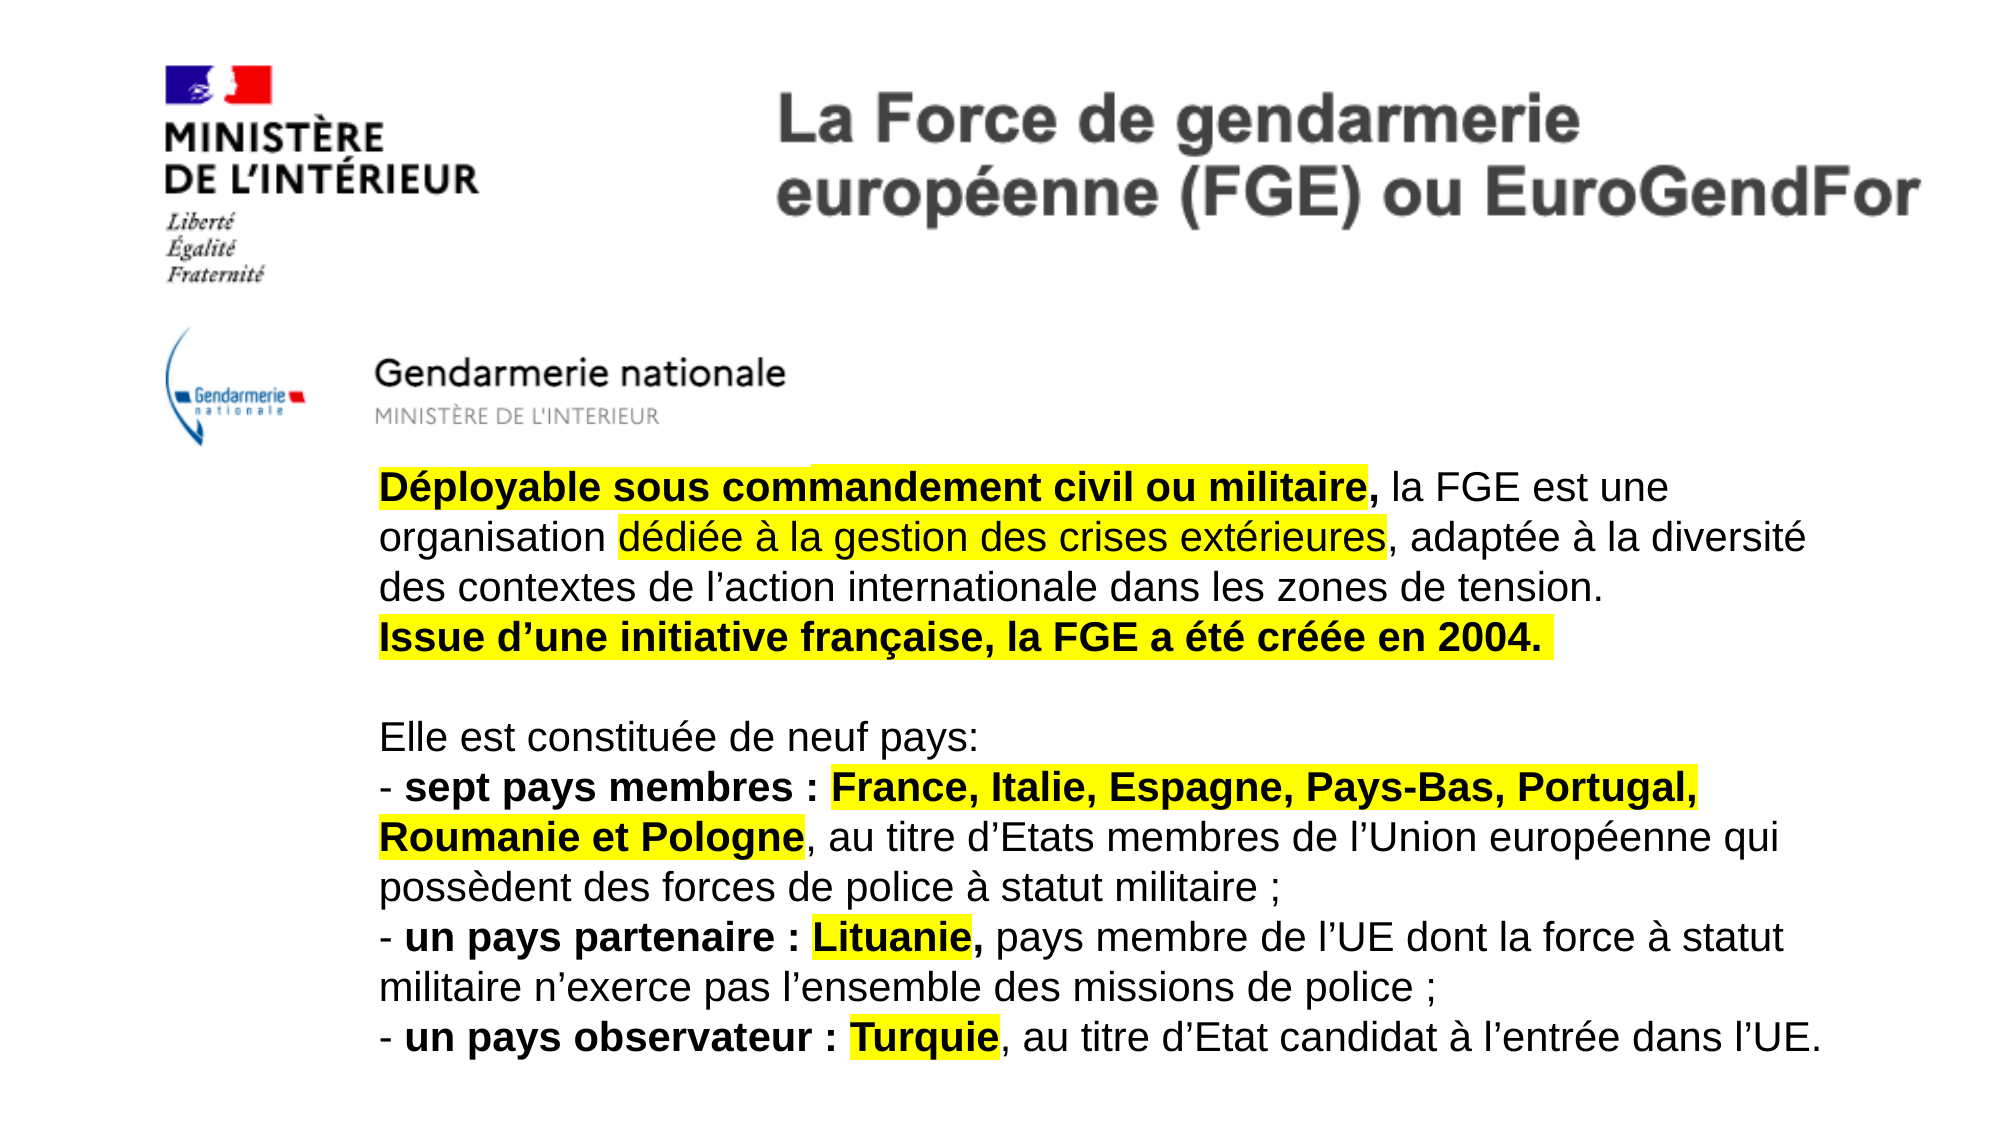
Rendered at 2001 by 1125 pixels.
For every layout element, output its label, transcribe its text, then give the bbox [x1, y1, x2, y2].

picture [135, 39, 811, 467]
text_box Déployable sous commandement civil ou militaire, la FGE est une organisation dédiée à la gestion des crises extérieures, adaptée à la diversité des contextes de l’action internationale dans les zones de tension. Issue d’une initiative française, la FGE a été créée en 2004. Elle est constituée de neuf pays: - sept pays membres : France, Italie, Espagne, Pays-Bas, Portugal, Roumanie et Pologne, au titre d’Etats membres de l’Union européenne qui possèdent des forces de police à statut militaire ; - un pays partenaire : Lituanie, pays membre de l’UE dont la force à statut militaire n’exerce pas l’ensemble des missions de police ; - un pays observateur : Turquie, au titre d’Etat candidat à l’entrée dans l’UE. [364, 452, 1856, 1067]
picture [765, 65, 1934, 241]
